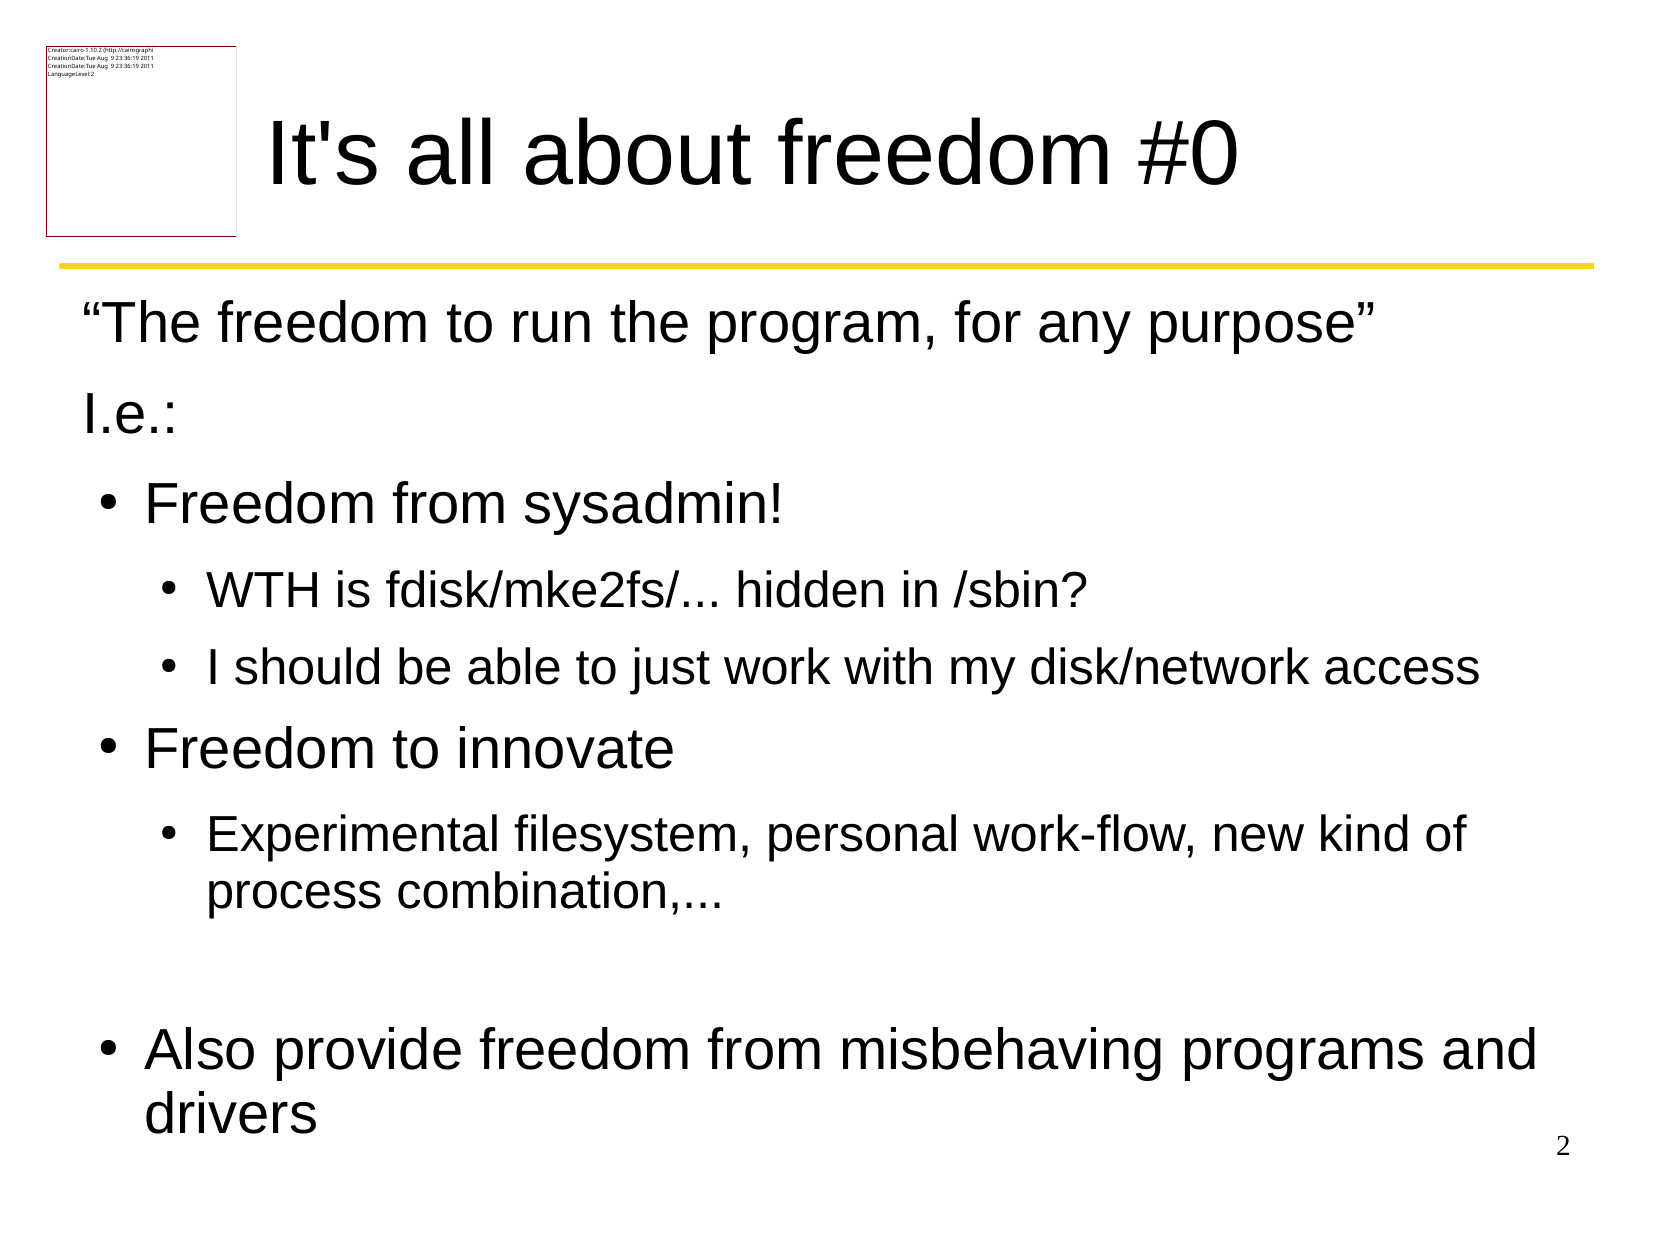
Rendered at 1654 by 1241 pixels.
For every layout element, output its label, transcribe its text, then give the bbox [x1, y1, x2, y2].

title It's all about freedom #0 [265, 49, 1571, 257]
list “The freedom to run the program, for any purpose” I.e.: Freedom from sysadmin! WTH is fdisk/mke2fs/... hidden in /sbin? I should be able to just work with my disk/network access Freedom to innovate Experimental filesystem, personal work-flow, new kind of process combination,... Also provide freedom from misbehaving programs and drivers [82, 290, 1571, 1152]
